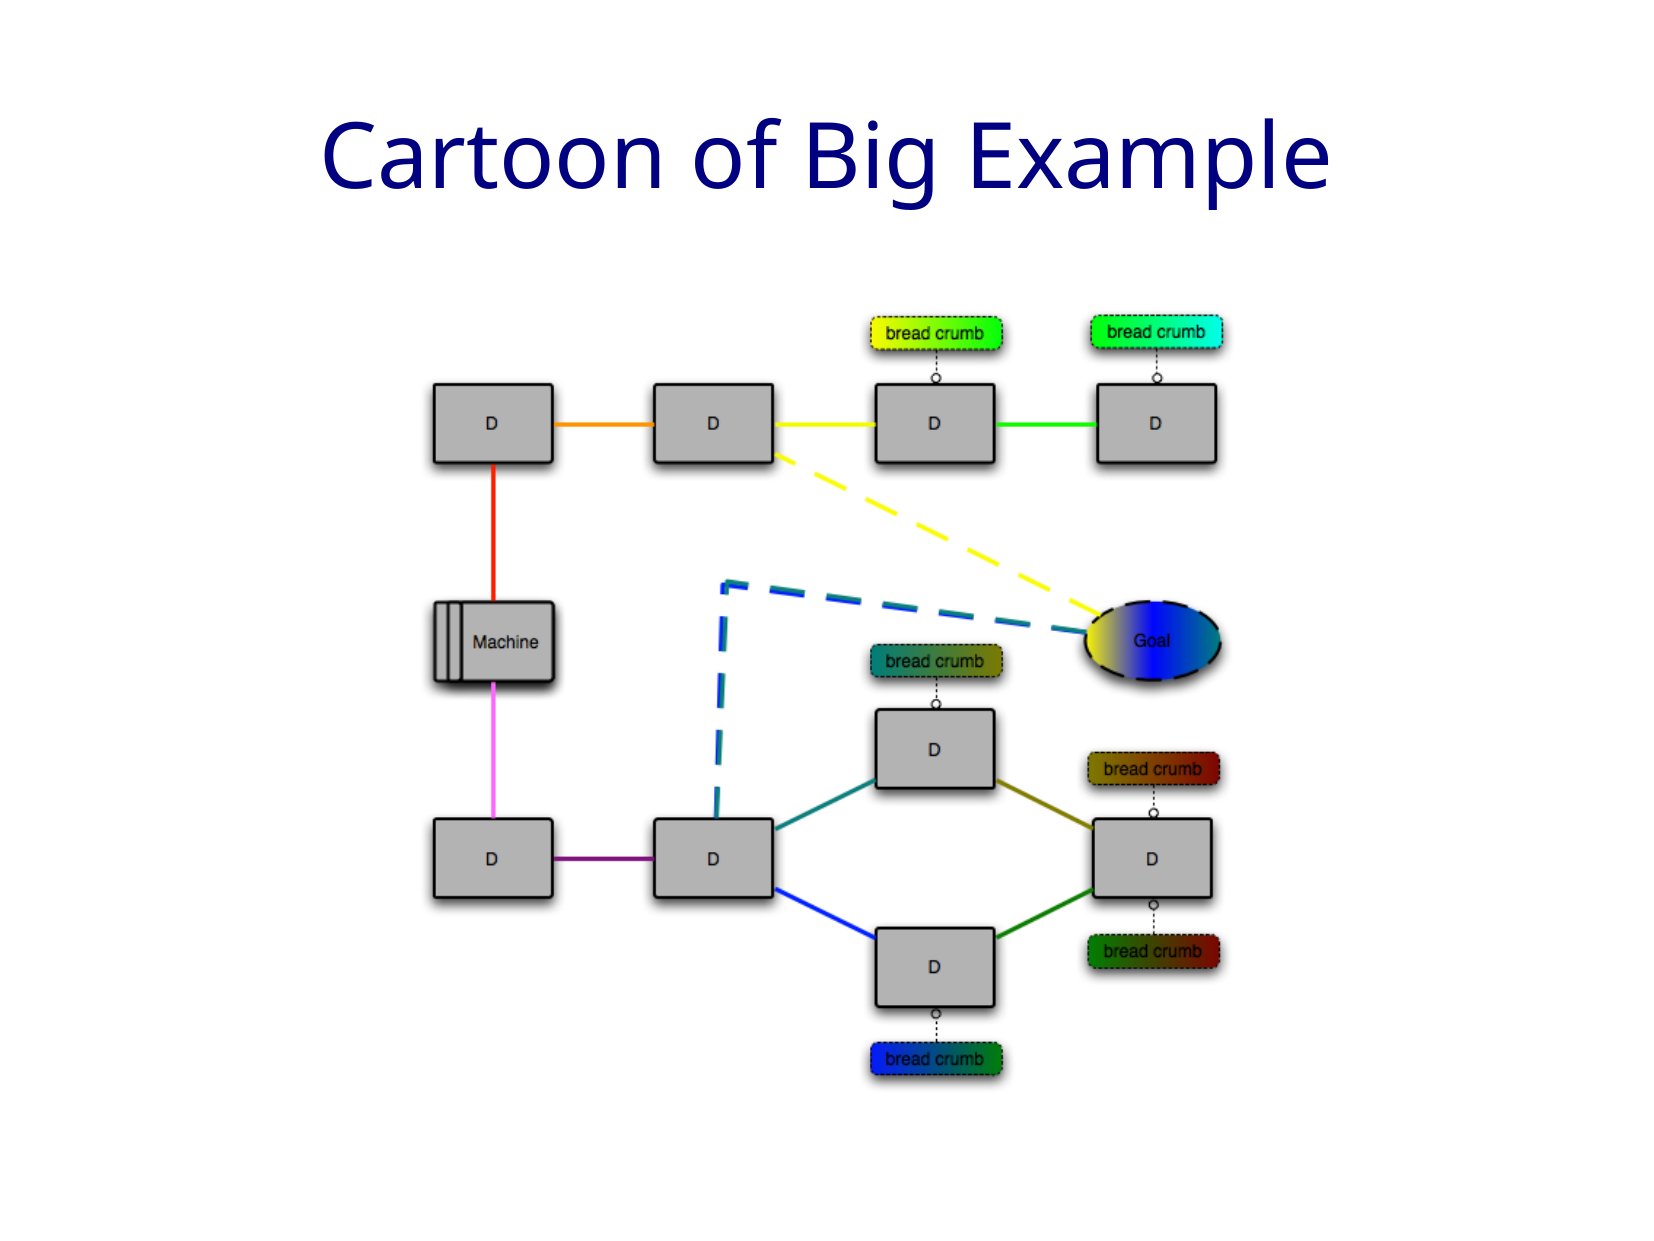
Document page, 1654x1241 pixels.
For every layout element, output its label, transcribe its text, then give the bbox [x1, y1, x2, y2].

title Cartoon of Big Example [82, 49, 1571, 257]
picture [401, 290, 1251, 1109]
